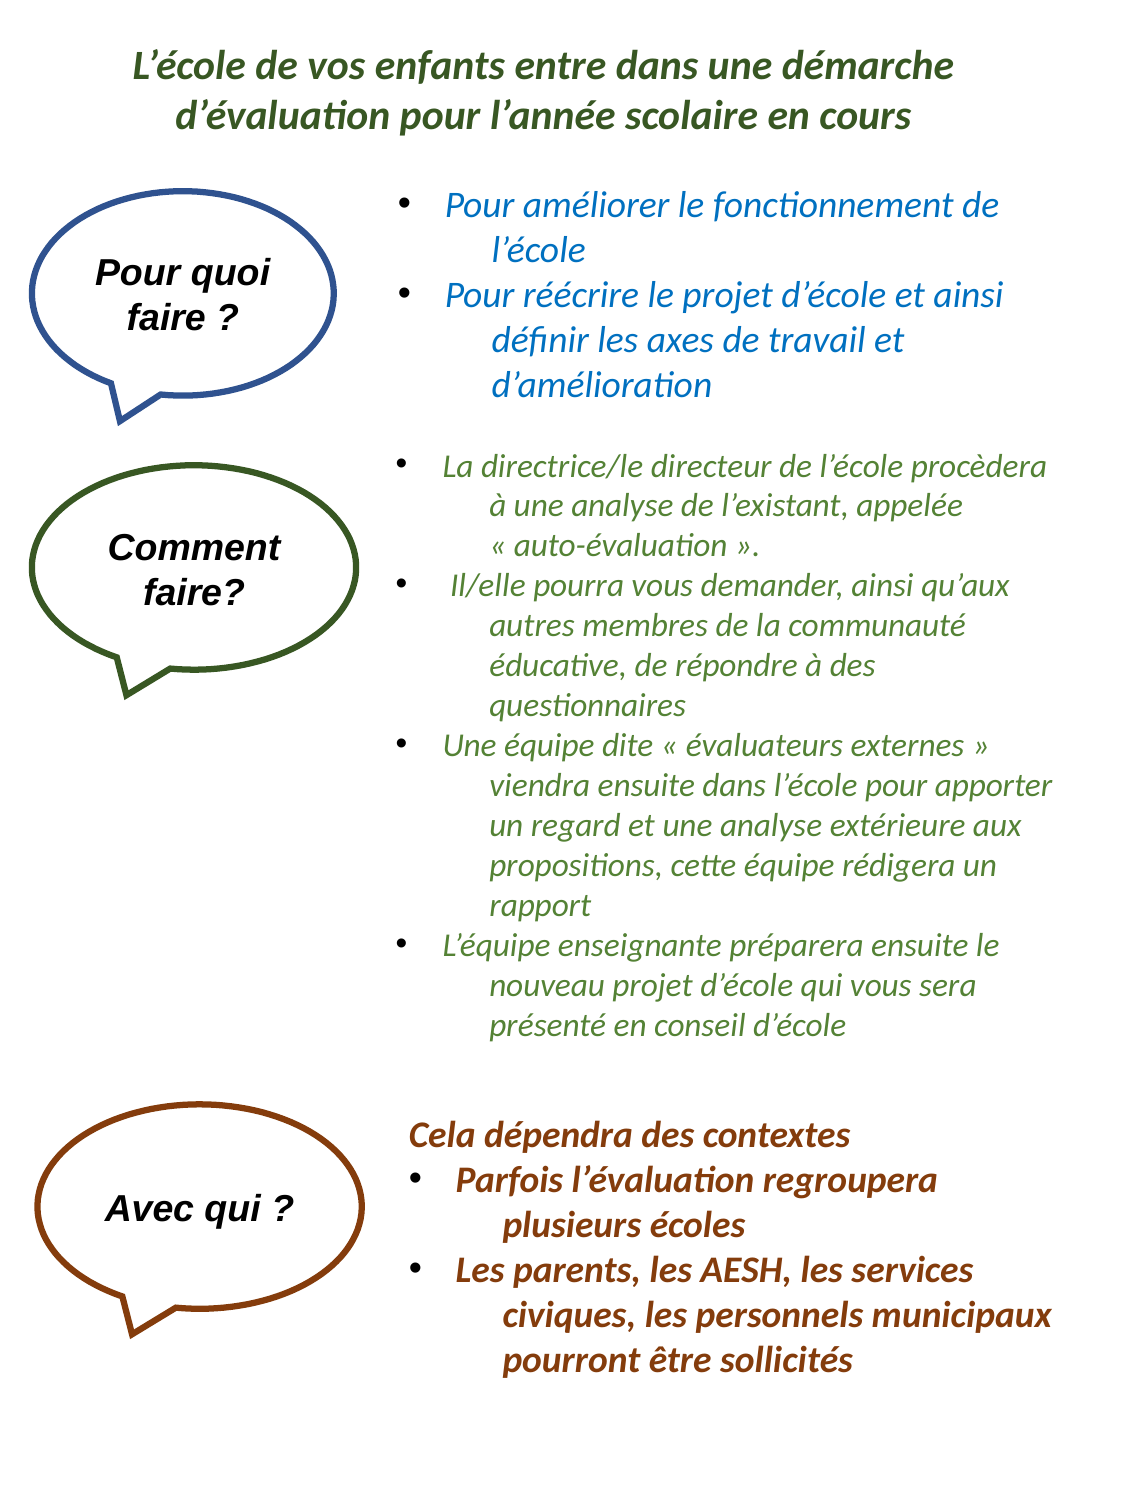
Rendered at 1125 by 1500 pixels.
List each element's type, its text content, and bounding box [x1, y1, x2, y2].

text_box Pour quoi faire ? [31, 191, 334, 422]
text_box Pour améliorer le fonctionnement de l’école Pour réécrire le projet d’école et ainsi définir les axes de travail et d’amélioration [382, 172, 1096, 415]
text_box L’école de vos enfants entre dans une démarche d’évaluation pour l’année scolaire en cours [82, 30, 1006, 147]
text_box La directrice/le directeur de l’école procèdera à une analyse de l’existant, appelée « auto-évaluation ». Il/elle pourra vous demander, ainsi qu’aux autres membres de la communauté éducative, de répondre à des questionnaires Une équipe dite « évaluateurs externes » viendra ensuite dans l’école pour apporter un regard et une analyse extérieure aux propositions, cette équipe rédigera un rapport L’équipe enseignante préparera ensuite le nouveau projet d’école qui vous sera présenté en conseil d’école [380, 436, 1077, 1063]
text_box Cela dépendra des contextes Parfois l’évaluation regroupera plusieurs écoles Les parents, les AESH, les services civiques, les personnels municipaux pourront être sollicités [393, 1102, 1077, 1391]
text_box Comment faire? [31, 465, 357, 696]
text_box Avec qui ? [37, 1104, 362, 1335]
